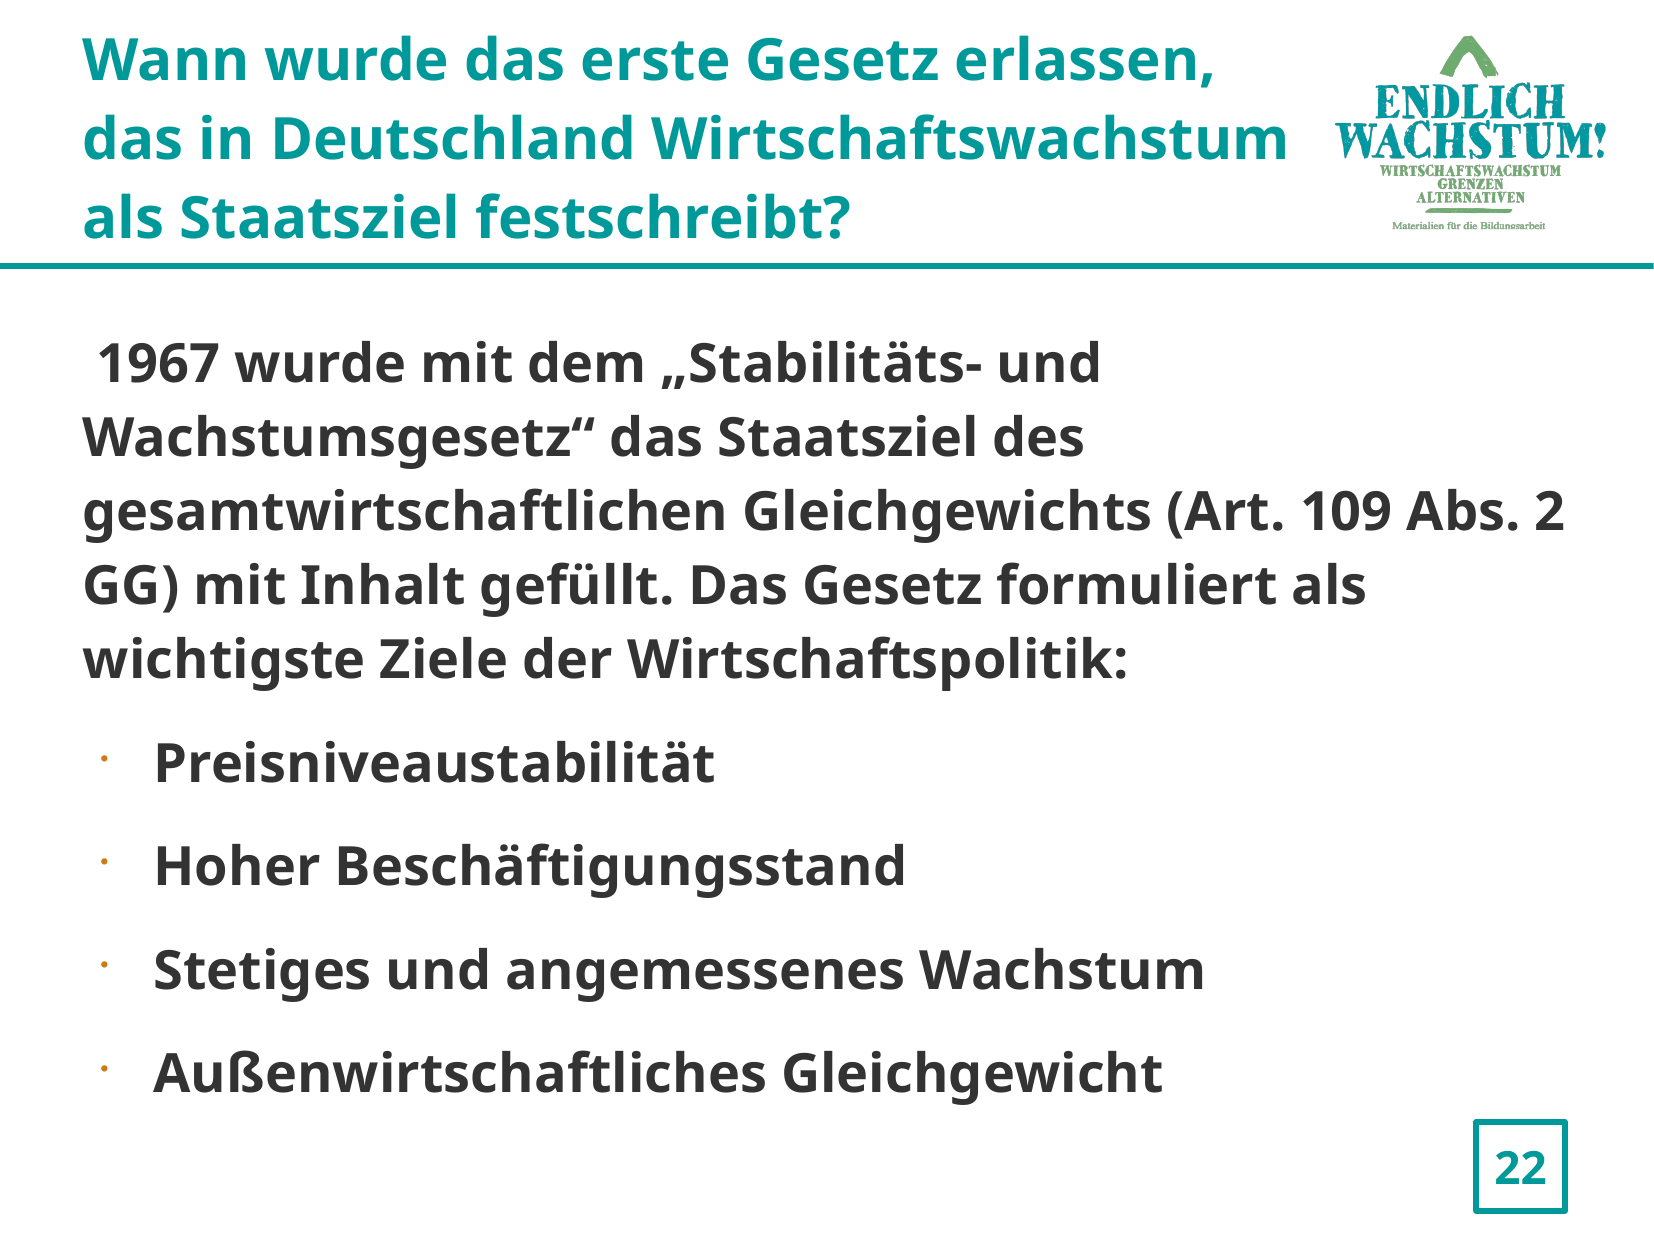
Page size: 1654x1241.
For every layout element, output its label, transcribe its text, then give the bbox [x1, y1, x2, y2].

list 1967 wurde mit dem „Stabilitäts- und Wachstumsgesetz“ das Staatsziel des gesamtwirtschaftlichen Gleichgewichts (Art. 109 Abs. 2 GG) mit Inhalt gefüllt. Das Gesetz formuliert als wichtigste Ziele der Wirtschaftspolitik: Preisniveaustabilität Hoher Beschäftigungsstand Stetiges und angemessenes Wachstum Außenwirtschaftliches Gleichgewicht [82, 324, 1571, 1045]
title Wann wurde das erste Gesetz erlassen, das in Deutschland Wirtschaftswachstum als Staatsziel festschreibt? [82, 0, 1300, 273]
picture [1334, 35, 1607, 231]
